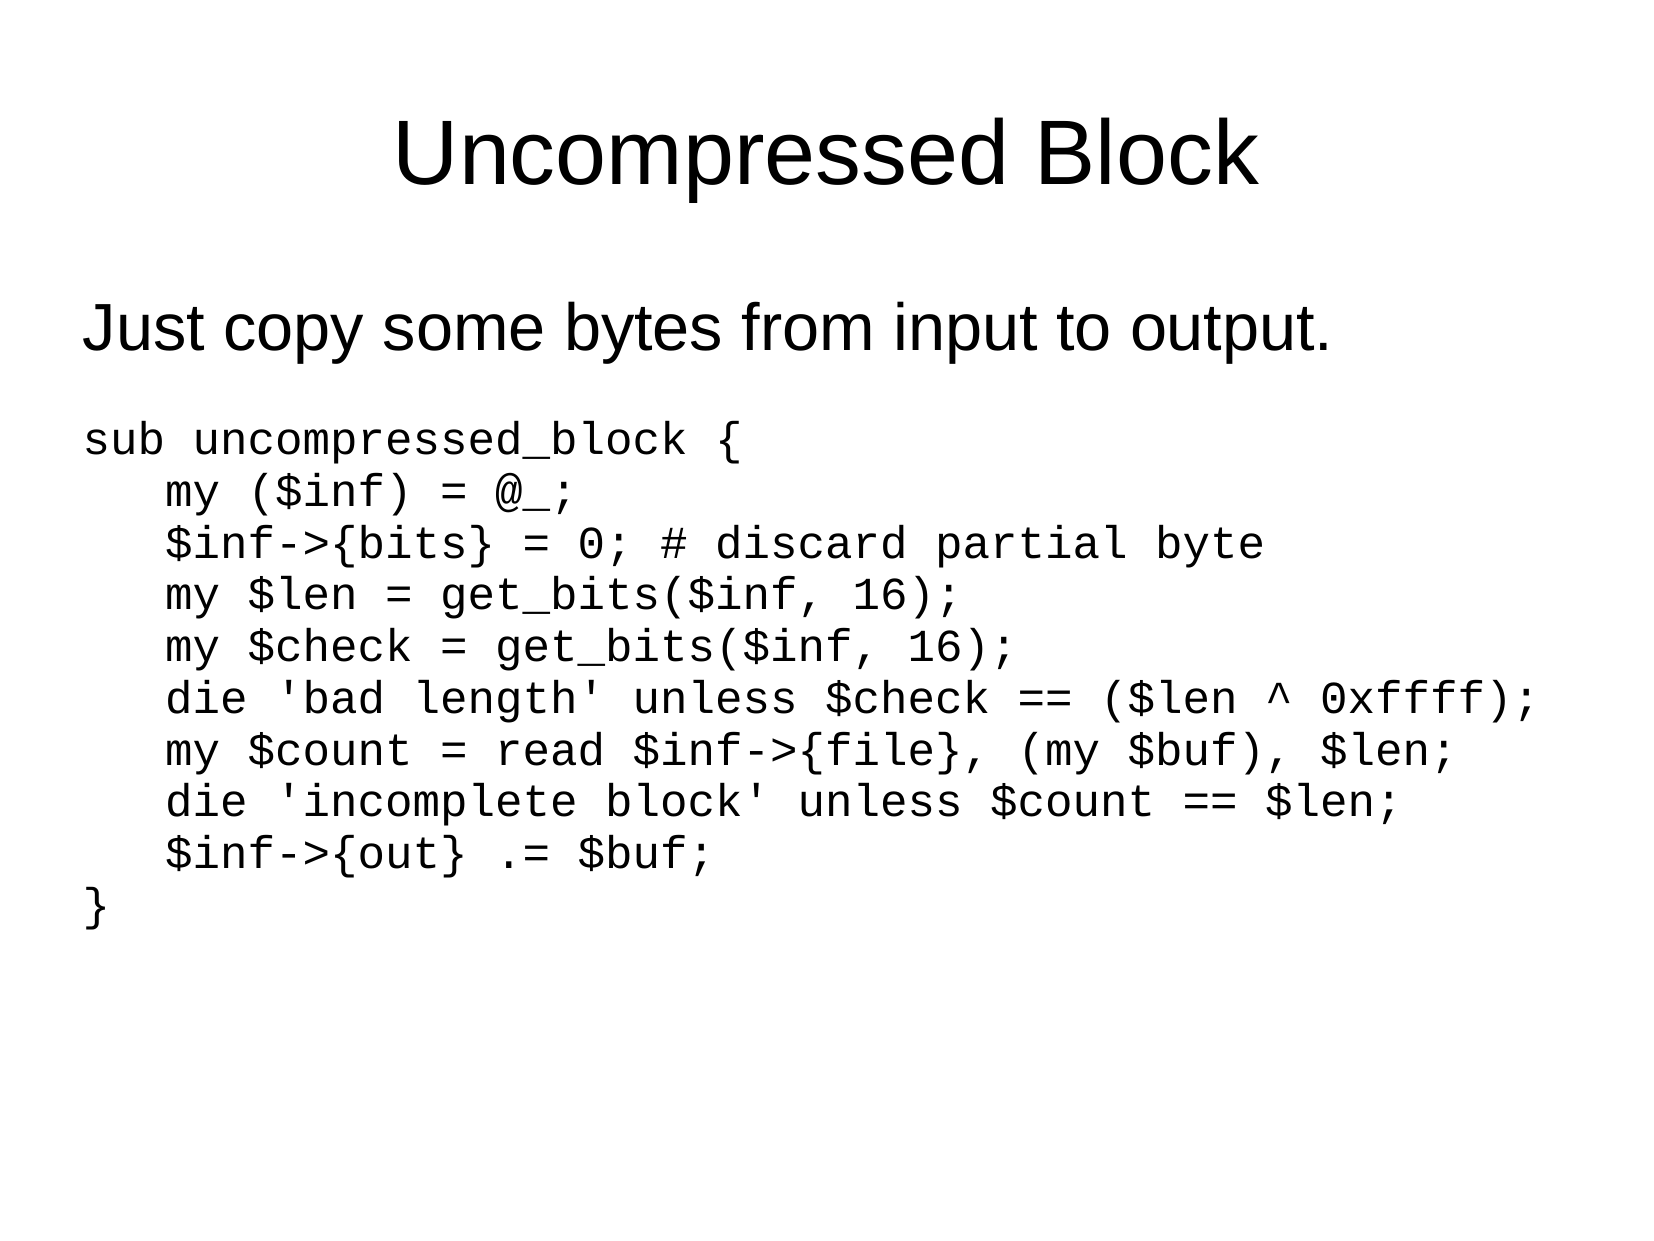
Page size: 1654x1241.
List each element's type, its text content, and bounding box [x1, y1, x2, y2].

title Uncompressed Block [82, 49, 1571, 257]
list Just copy some bytes from input to output. sub uncompressed_block { my ($inf) = @_; $inf->{bits} = 0; # discard partial byte my $len = get_bits($inf, 16); my $check = get_bits($inf, 16); die 'bad length' unless $check == ($len ^ 0xffff); my $count = read $inf->{file}, (my $buf), $len; die 'incomplete block' unless $count == $len; $inf->{out} .= $buf; } [82, 290, 1571, 1109]
